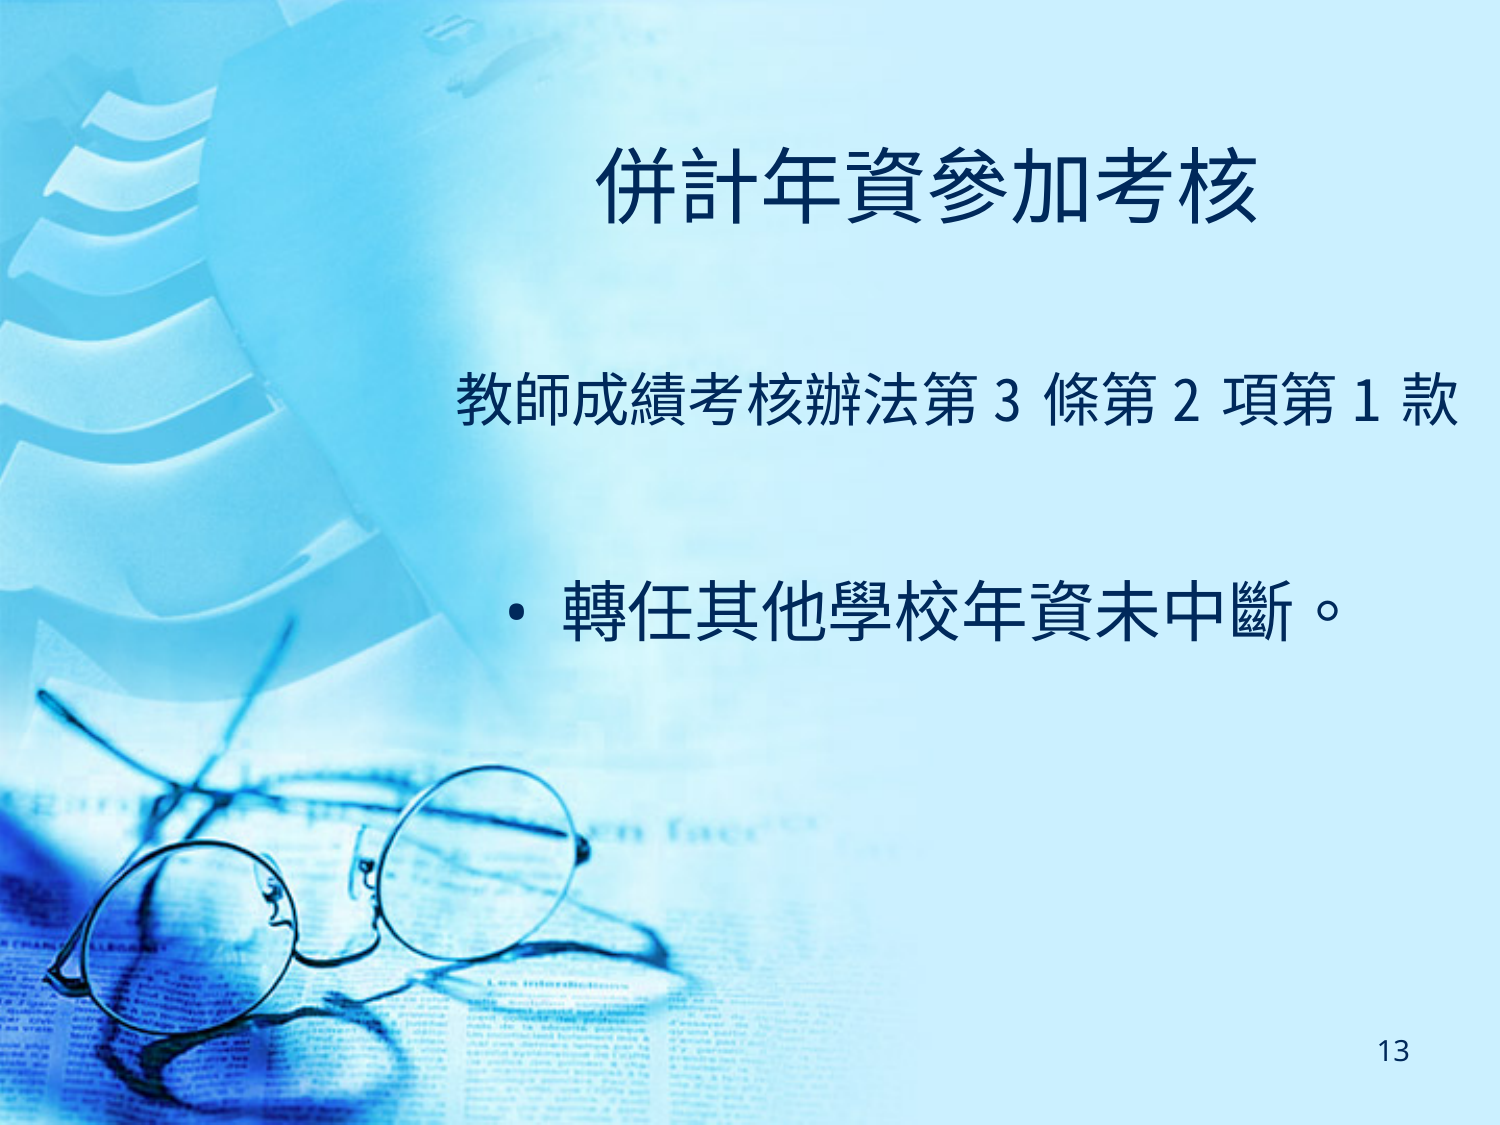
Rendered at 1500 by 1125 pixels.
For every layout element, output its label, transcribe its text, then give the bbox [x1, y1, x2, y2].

picture [0, 0, 1500, 1125]
text_box 併計年資參加考核 [537, 90, 1317, 278]
text_box 教師成績考核辦法第3條第2項第1款 [435, 290, 1500, 479]
list 轉任其他學校年資未中斷。 [490, 562, 1408, 705]
